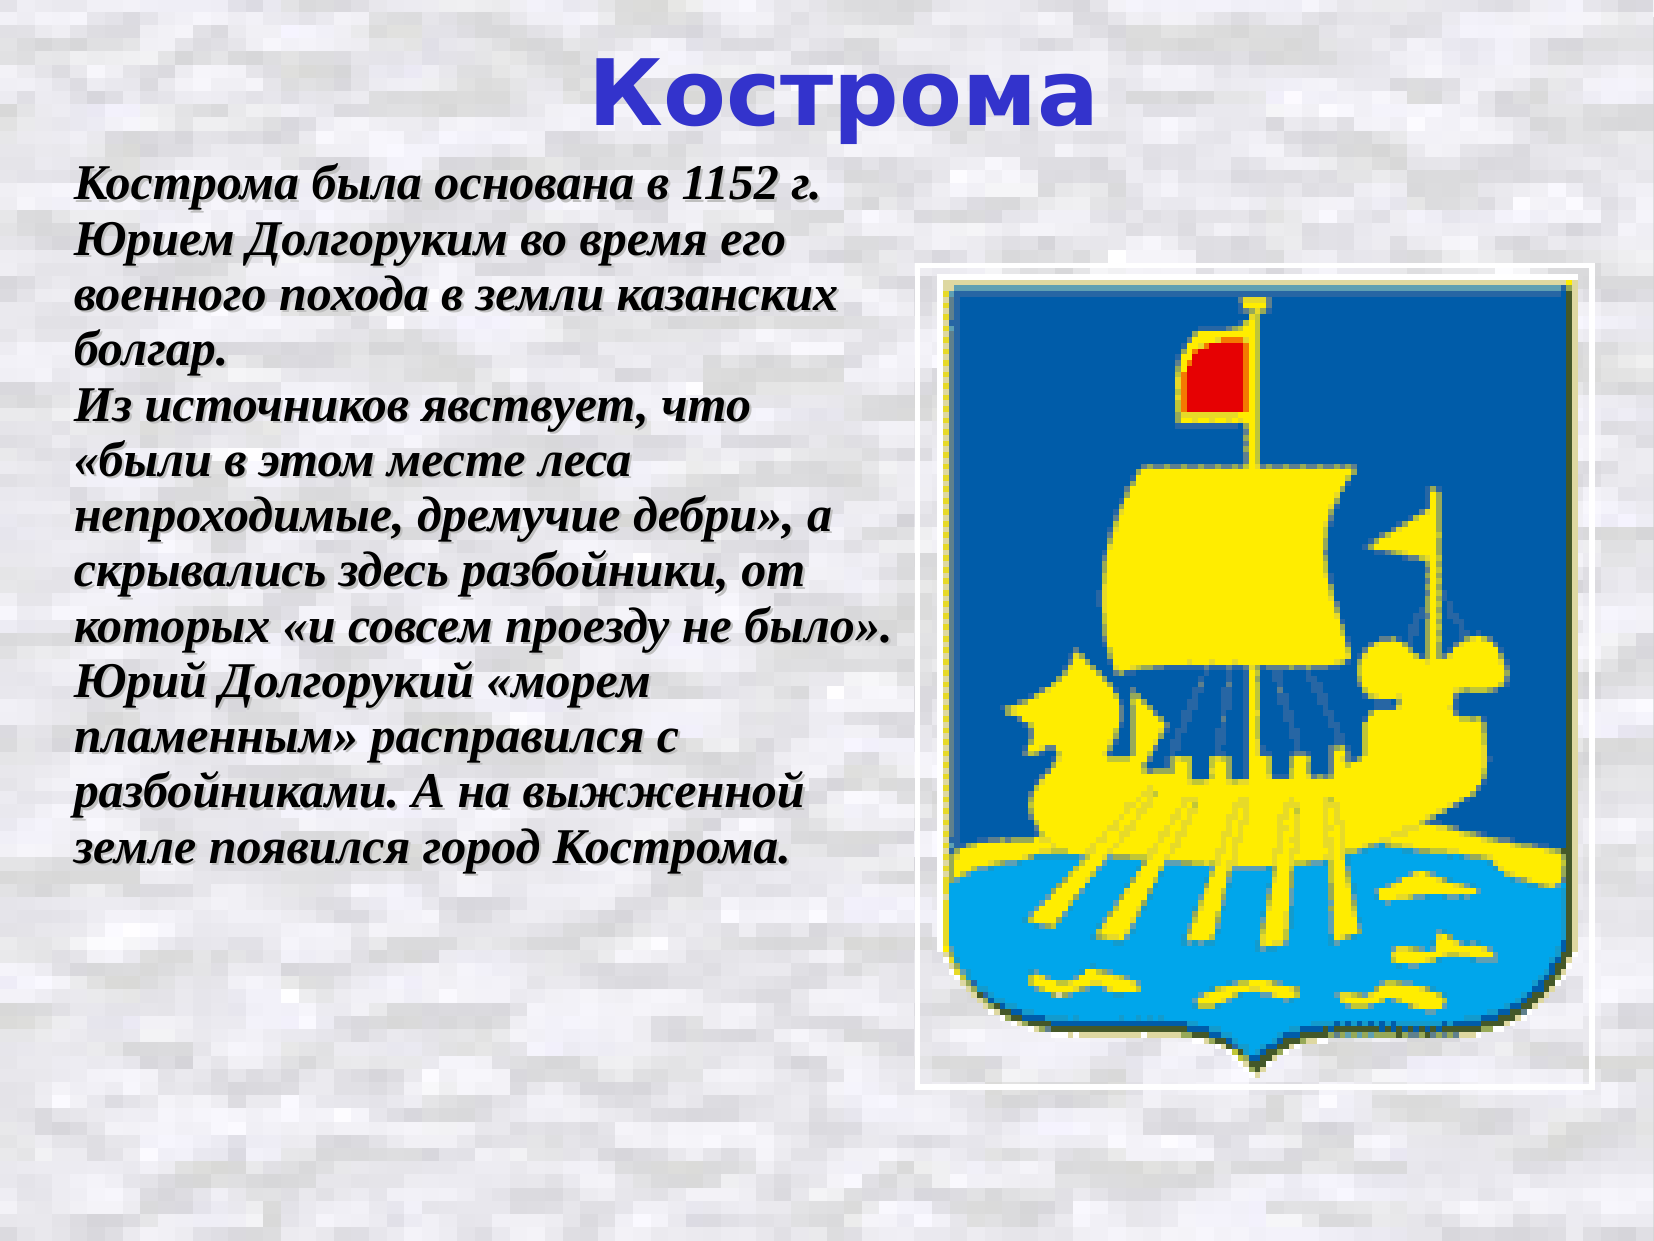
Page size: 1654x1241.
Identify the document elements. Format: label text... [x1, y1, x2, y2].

picture [0, 0, 1654, 1241]
title Кострома [206, 0, 1482, 188]
text_box Кострома была основана в 1152 г. Юрием Долгоруким во время его военного похода в земли казанских болгар. Из источников явствует, что «были в этом месте леса непроходимые, дремучие дебри», а скрывались здесь разбойники, от которых «и совсем проезду не было». Юрий Долгорукий «морем пламенным» расправился с разбойниками. А на выжженной земле появился город Кострома. [59, 147, 916, 969]
